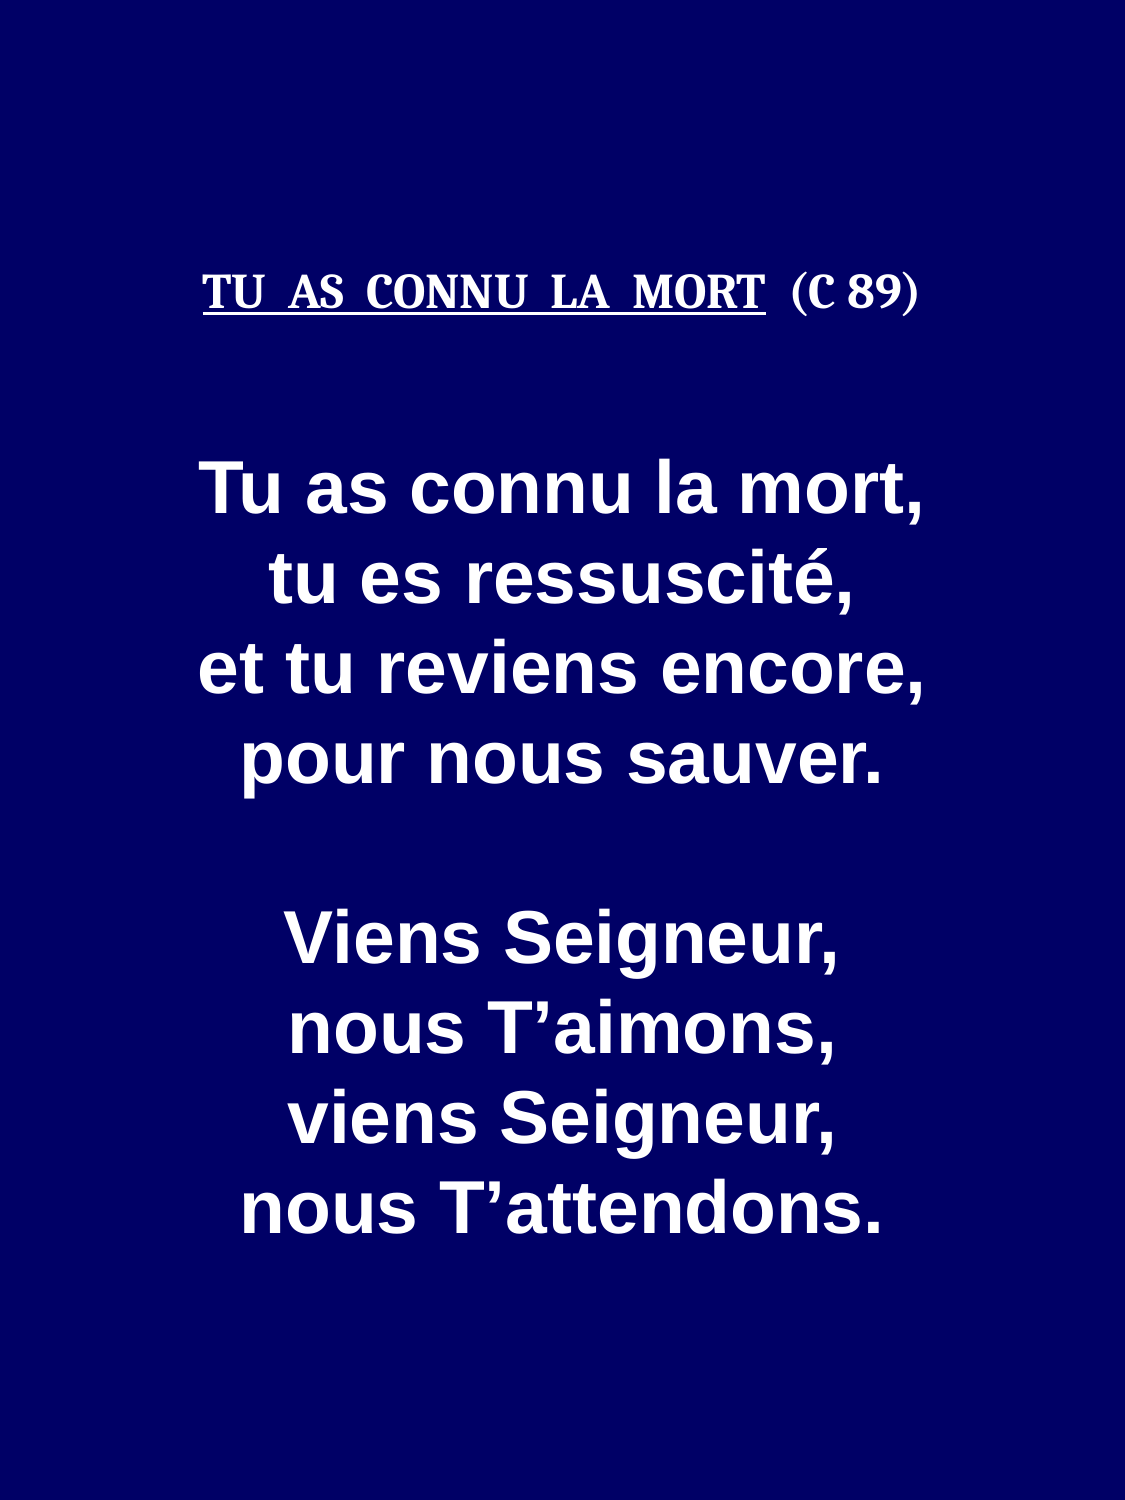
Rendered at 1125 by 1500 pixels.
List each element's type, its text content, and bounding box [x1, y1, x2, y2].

text_box TU AS CONNU LA MORT (C 89) Tu as connu la mort, tu es ressuscité, et tu reviens encore, pour nous sauver. Viens Seigneur, nous T’aimons, viens Seigneur, nous T’attendons. [21, 70, 1104, 1436]
